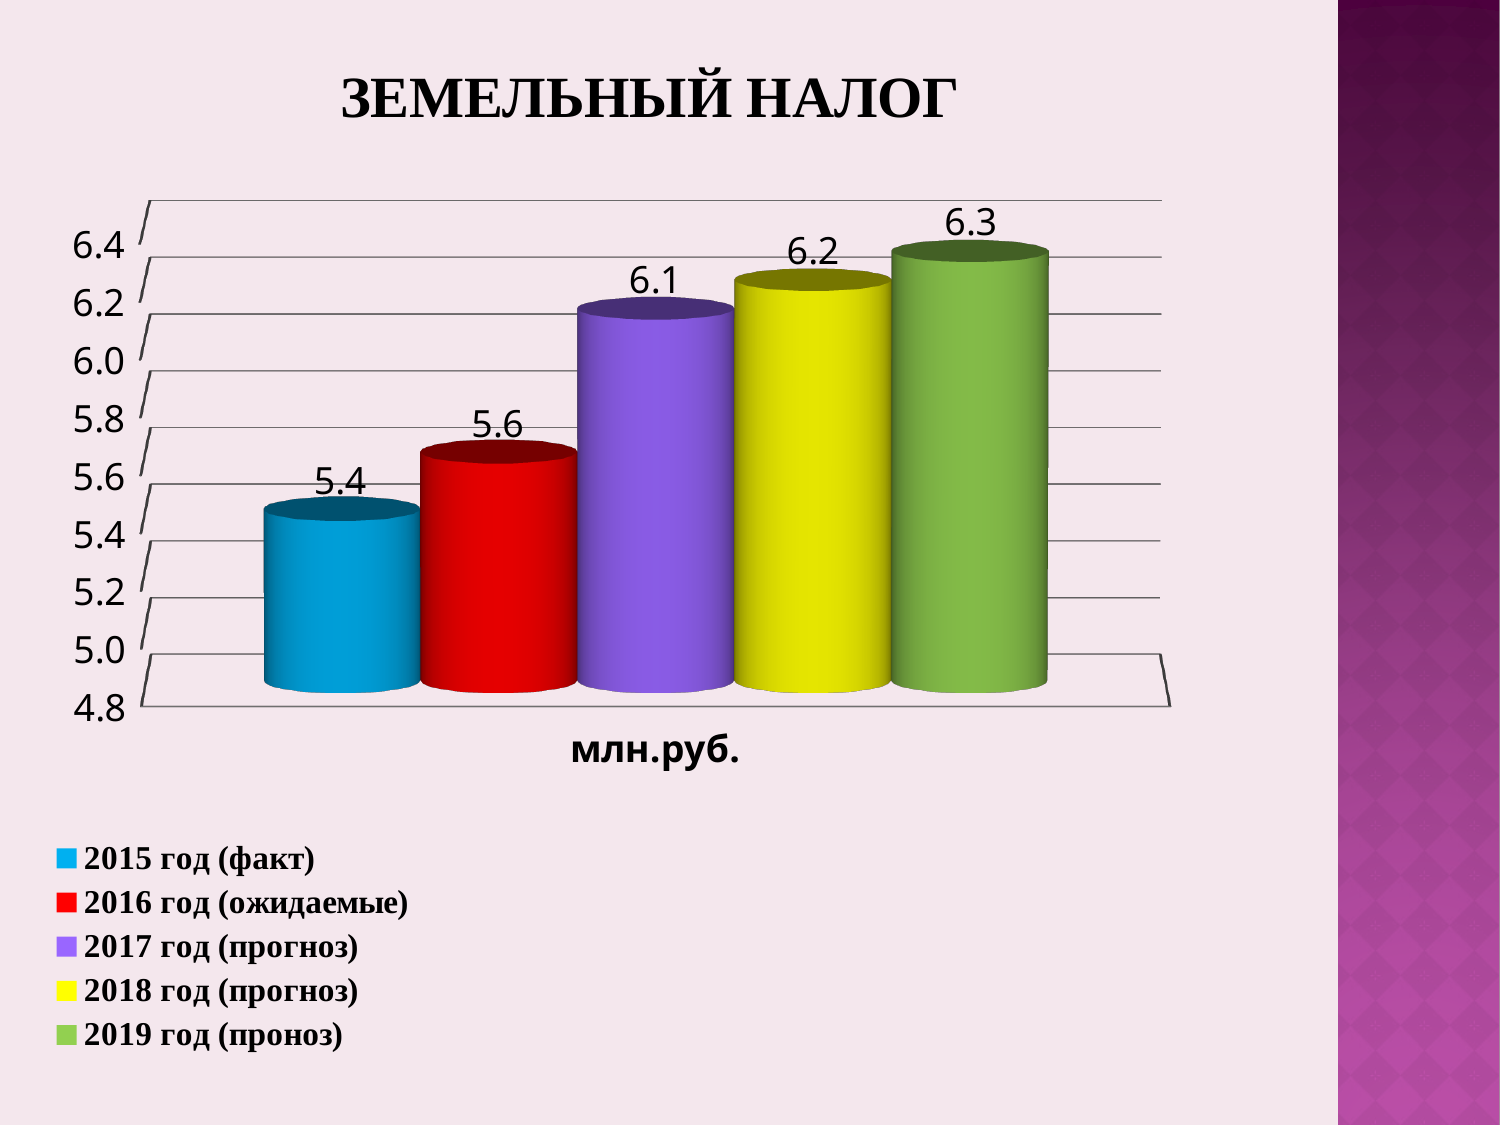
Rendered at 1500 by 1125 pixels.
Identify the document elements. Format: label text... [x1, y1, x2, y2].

title Земельный налог [35, 35, 1266, 129]
chart [23, 152, 1290, 1079]
